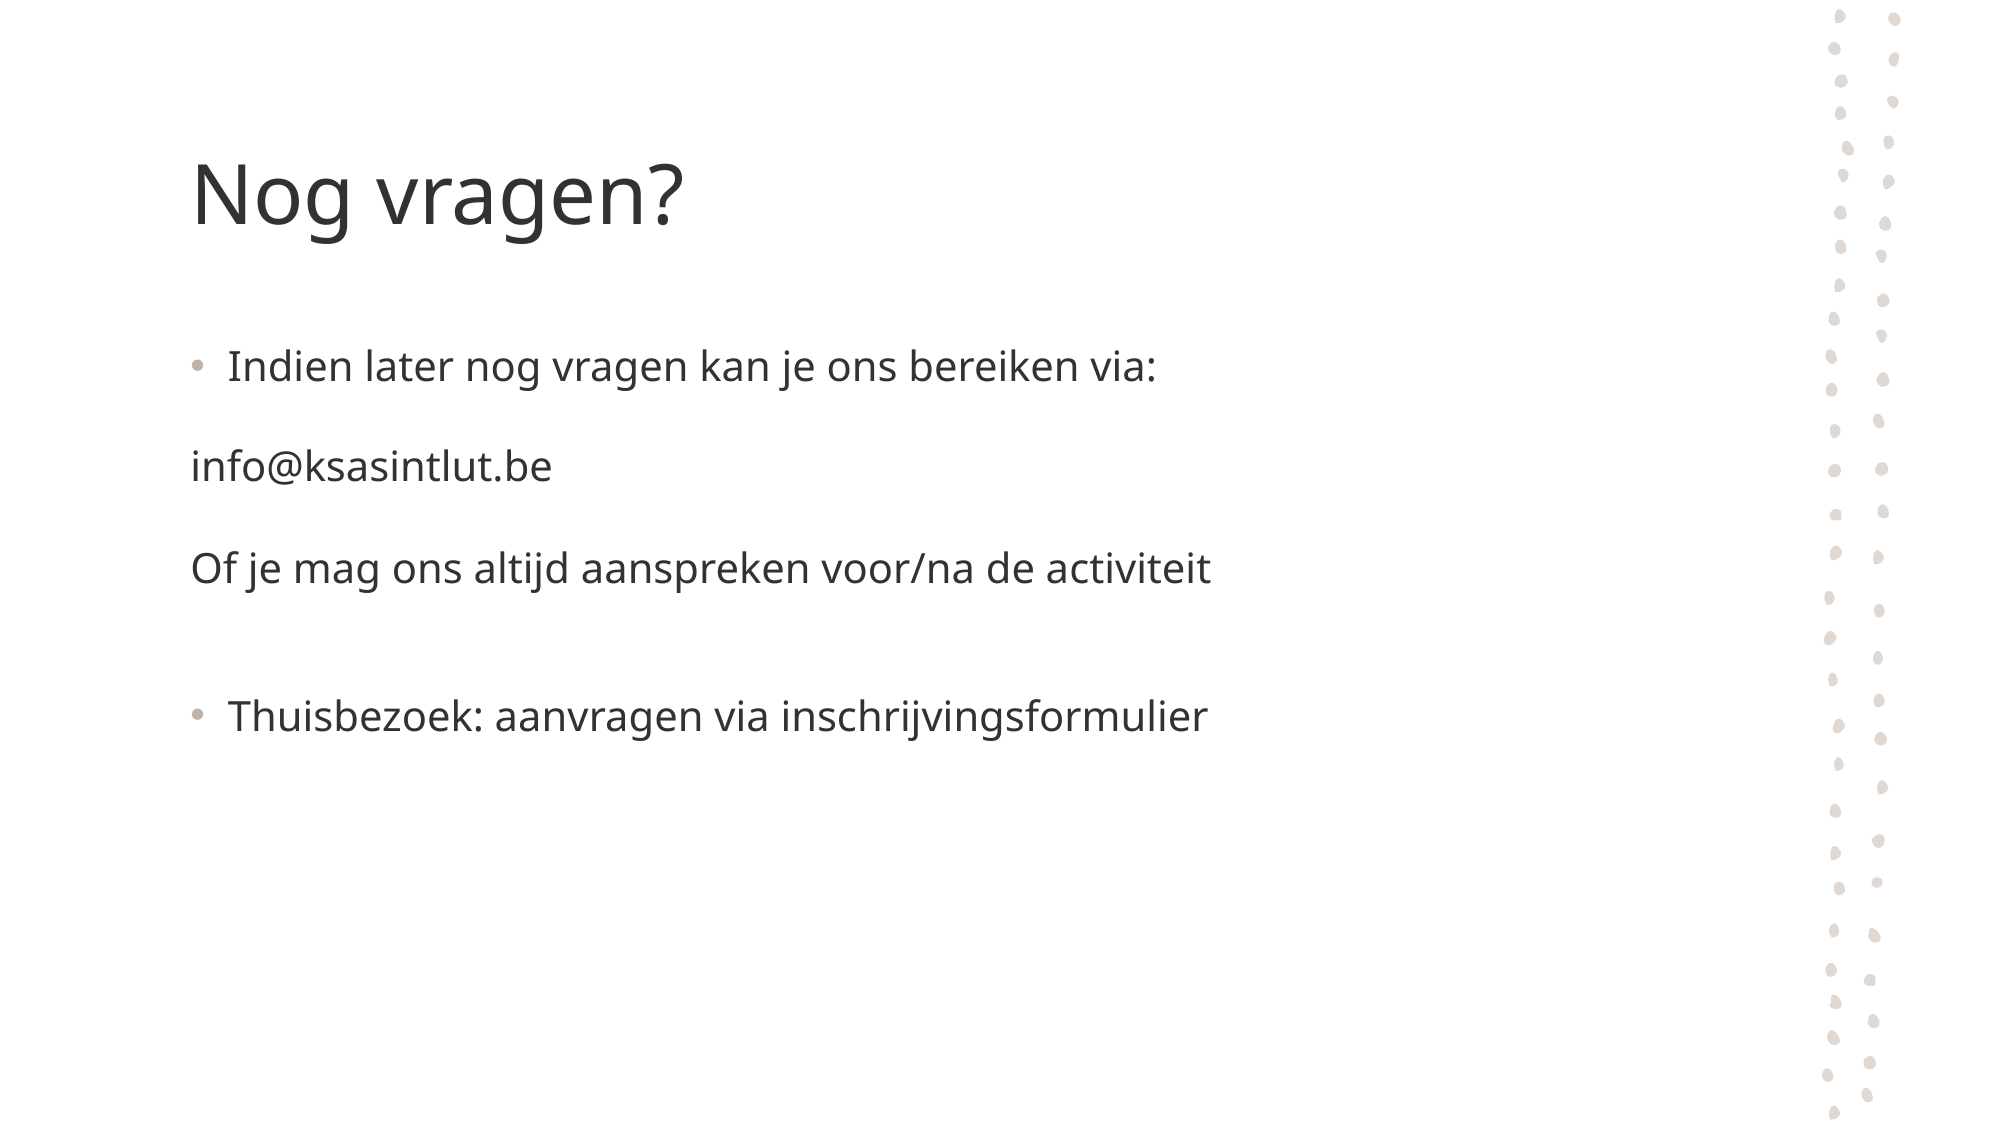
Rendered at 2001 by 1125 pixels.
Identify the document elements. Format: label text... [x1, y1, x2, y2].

list Indien later nog vragen kan je ons bereiken via: info@ksasintlut.be Of je mag ons altijd aanspreken voor/na de activiteit Thuisbezoek: aanvragen via inschrijvingsformulier [175, 307, 1756, 1022]
title Nog vragen? [175, 82, 1756, 300]
